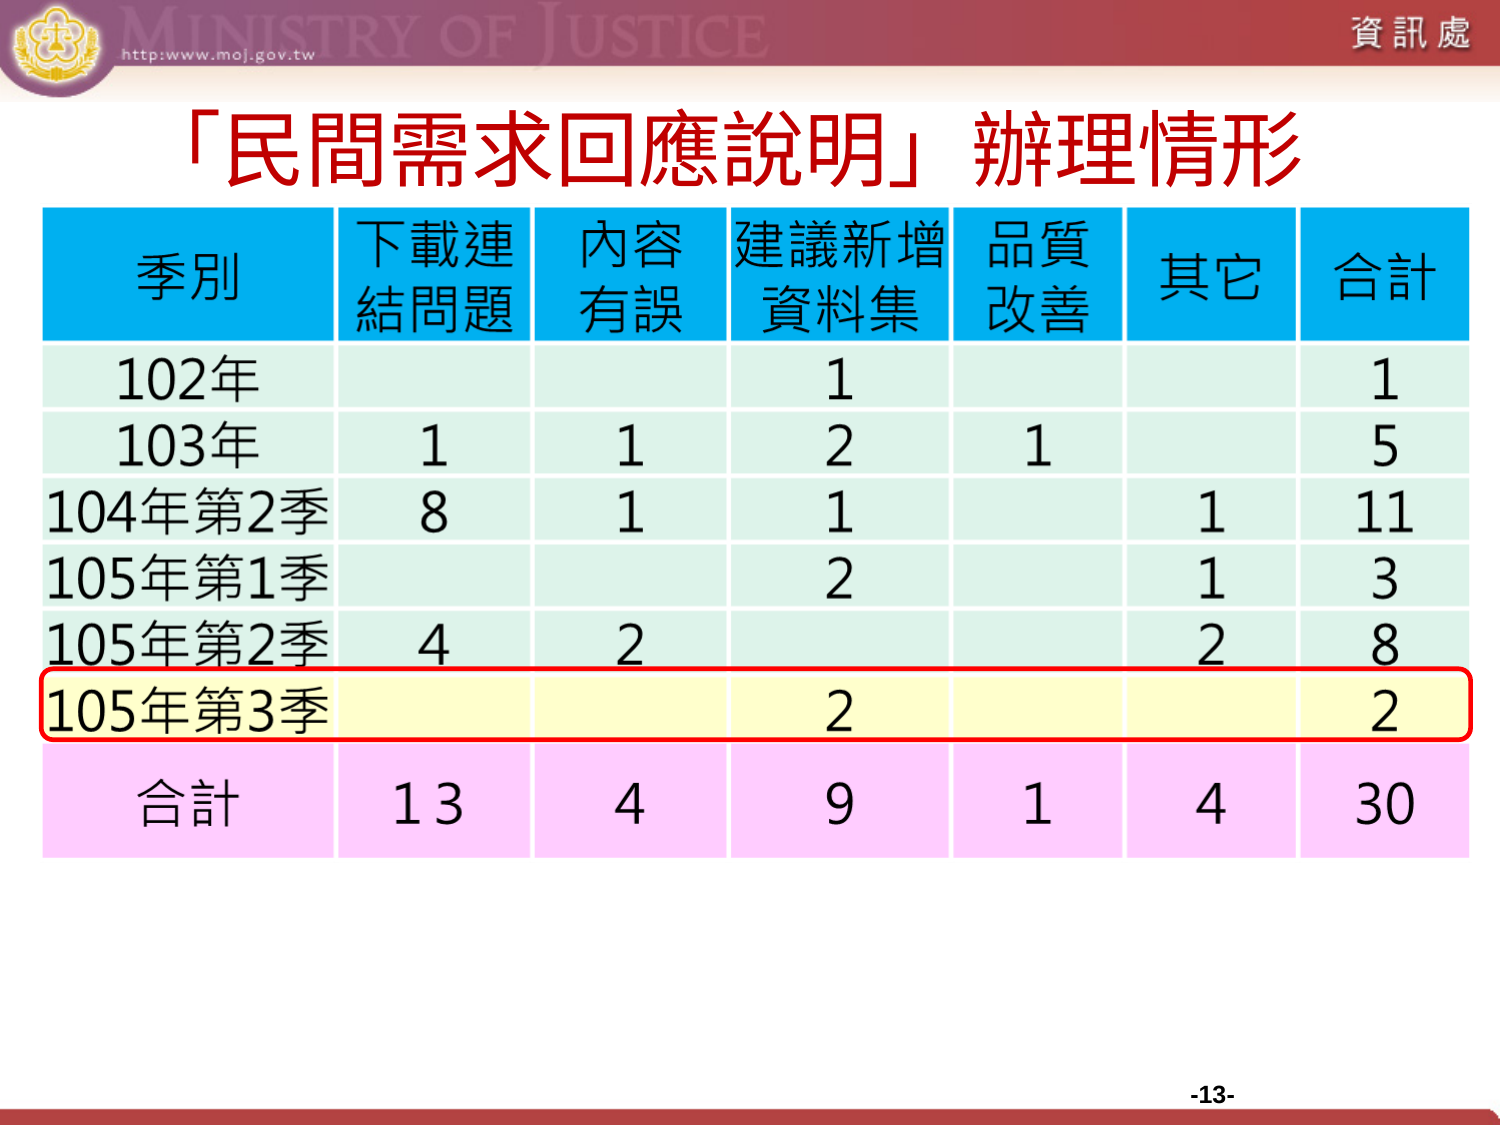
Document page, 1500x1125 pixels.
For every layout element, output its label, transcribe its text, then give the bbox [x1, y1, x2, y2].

text_box 「民間需求回應說明」辦理情形 [123, 90, 1333, 193]
picture [40, 193, 1472, 673]
picture [44, 672, 1468, 737]
text_box -13- [1175, 1070, 1488, 1109]
picture [40, 735, 1472, 866]
